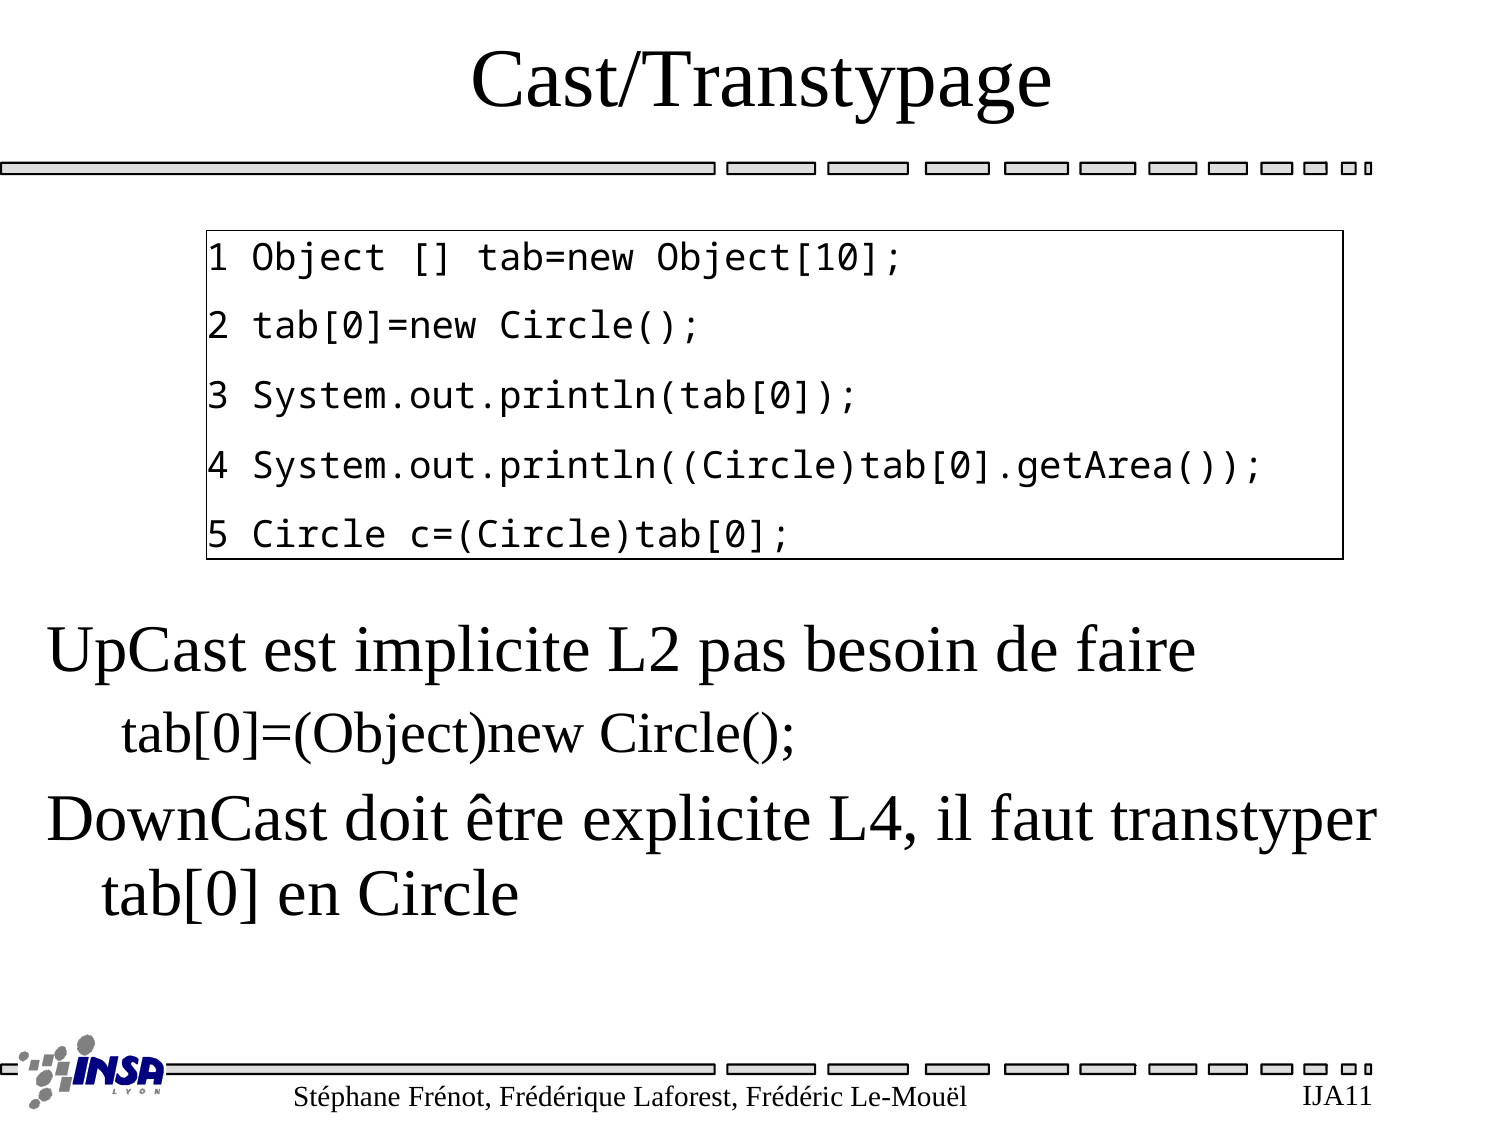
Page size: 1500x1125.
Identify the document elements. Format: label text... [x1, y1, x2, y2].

list 1 Object [] tab=new Object[10]; 2 tab[0]=new Circle(); 3 System.out.println(tab[0]); 4 System.out.println((Circle)tab[0].getArea()); 5 Circle c=(Circle)tab[0]; [206, 230, 1343, 529]
text_box UpCast est implicite L2 pas besoin de faire tab[0]=(Object)new Circle(); DownCast doit être explicite L4, il faut transtyper tab[0] en Circle [31, 609, 1500, 938]
title Cast/Transtypage [125, 0, 1399, 162]
